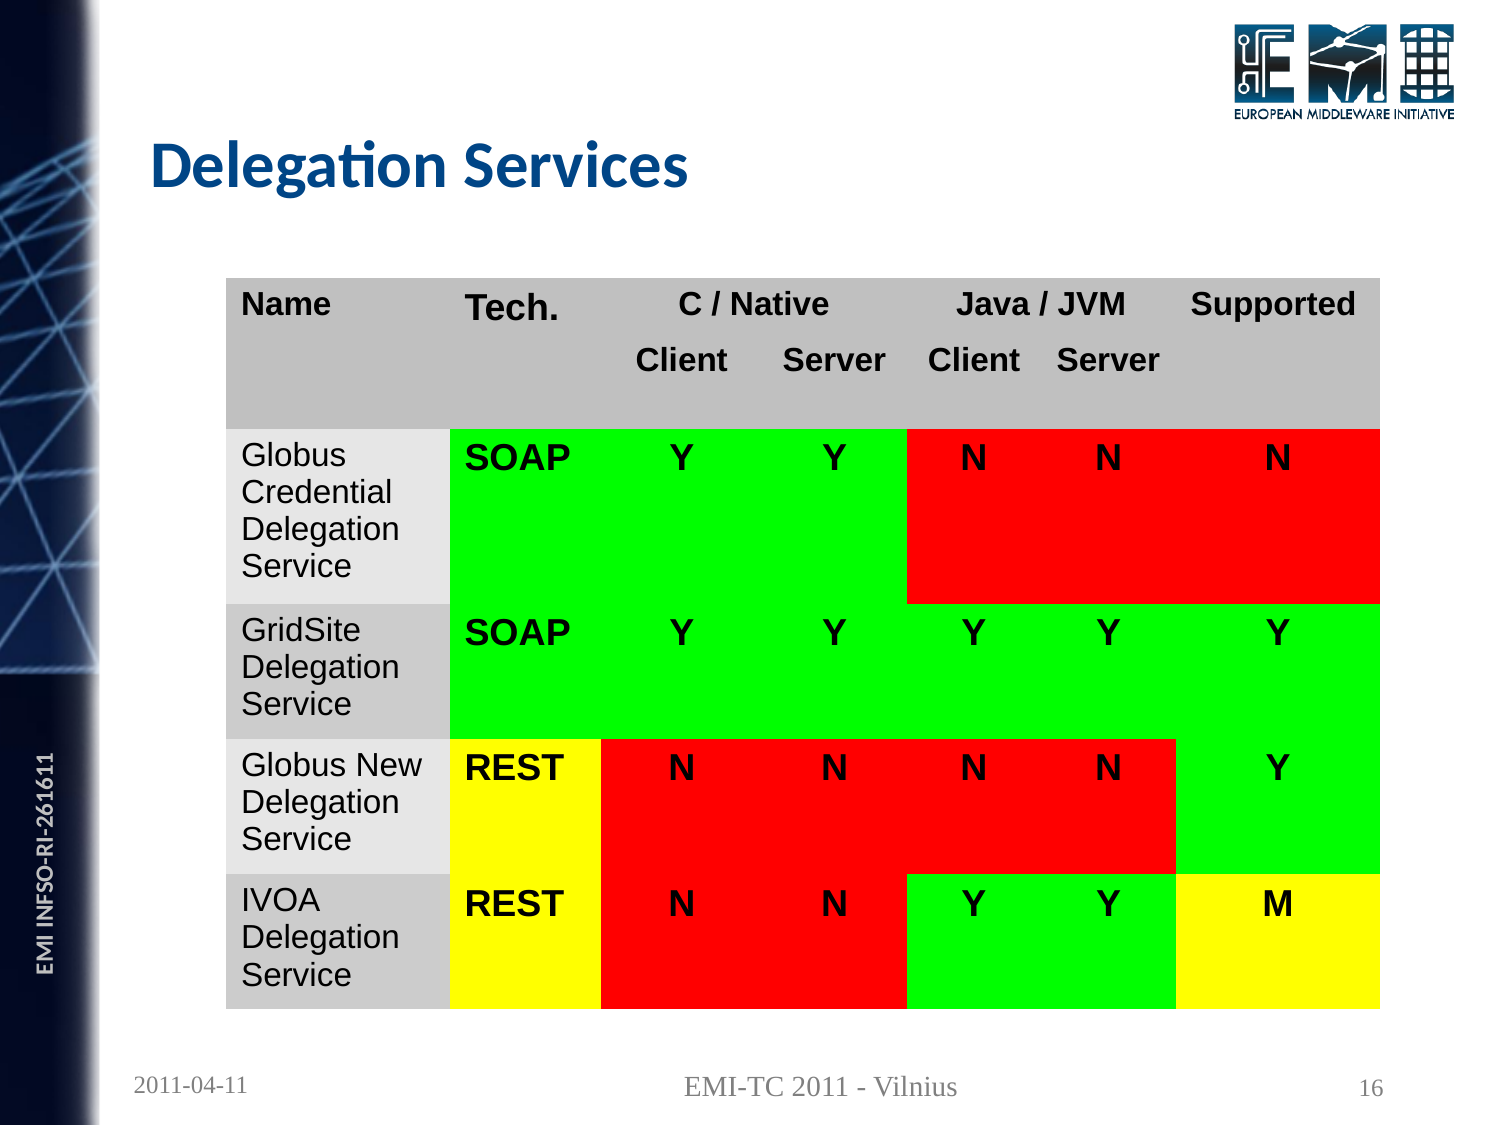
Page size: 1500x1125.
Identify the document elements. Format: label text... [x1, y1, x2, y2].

picture [0, 0, 111, 1125]
table_cell GridSite Delegation Service [226, 604, 450, 739]
table_cell SOAP [450, 604, 601, 739]
table_cell Y [762, 604, 907, 739]
table_cell Y [601, 429, 762, 604]
table_cell Client [907, 334, 1041, 429]
table_header Supported [1176, 278, 1380, 429]
table_cell REST [450, 874, 601, 1009]
table_cell SOAP [450, 429, 601, 604]
table_cell N [1176, 429, 1380, 604]
table_cell IVOA Delegation Service [226, 874, 450, 1009]
table_header Name [226, 278, 450, 429]
table_cell N [762, 739, 907, 874]
table_header C / Native [601, 278, 907, 334]
picture [1185, 8, 1500, 115]
table_cell Y [907, 874, 1041, 1009]
table_cell Y [907, 604, 1041, 739]
table_cell N [601, 874, 762, 1009]
table_cell Globus Credential Delegation Service [226, 429, 450, 604]
table_cell N [762, 874, 907, 1009]
table_cell N [1041, 429, 1176, 604]
table_cell Client [601, 334, 762, 429]
table_cell REST [450, 739, 601, 874]
table_cell Y [1176, 604, 1380, 739]
table_cell Y [762, 429, 907, 604]
table_header Java / JVM [907, 278, 1176, 334]
table_cell N [1041, 739, 1176, 874]
table_cell N [907, 739, 1041, 874]
table_cell N [907, 429, 1041, 604]
table_cell Server [762, 334, 907, 429]
table_cell N [601, 739, 762, 874]
table_cell Y [1041, 874, 1176, 1009]
table_cell Y [1041, 604, 1176, 739]
table_cell Y [601, 604, 762, 739]
table_header Tech. [450, 278, 601, 429]
table_cell Y [1176, 739, 1380, 874]
table_cell Server [1041, 334, 1176, 429]
table_cell M [1176, 874, 1380, 1009]
table_cell Globus New Delegation Service [226, 739, 450, 874]
title Delegation Services [150, 115, 1500, 207]
